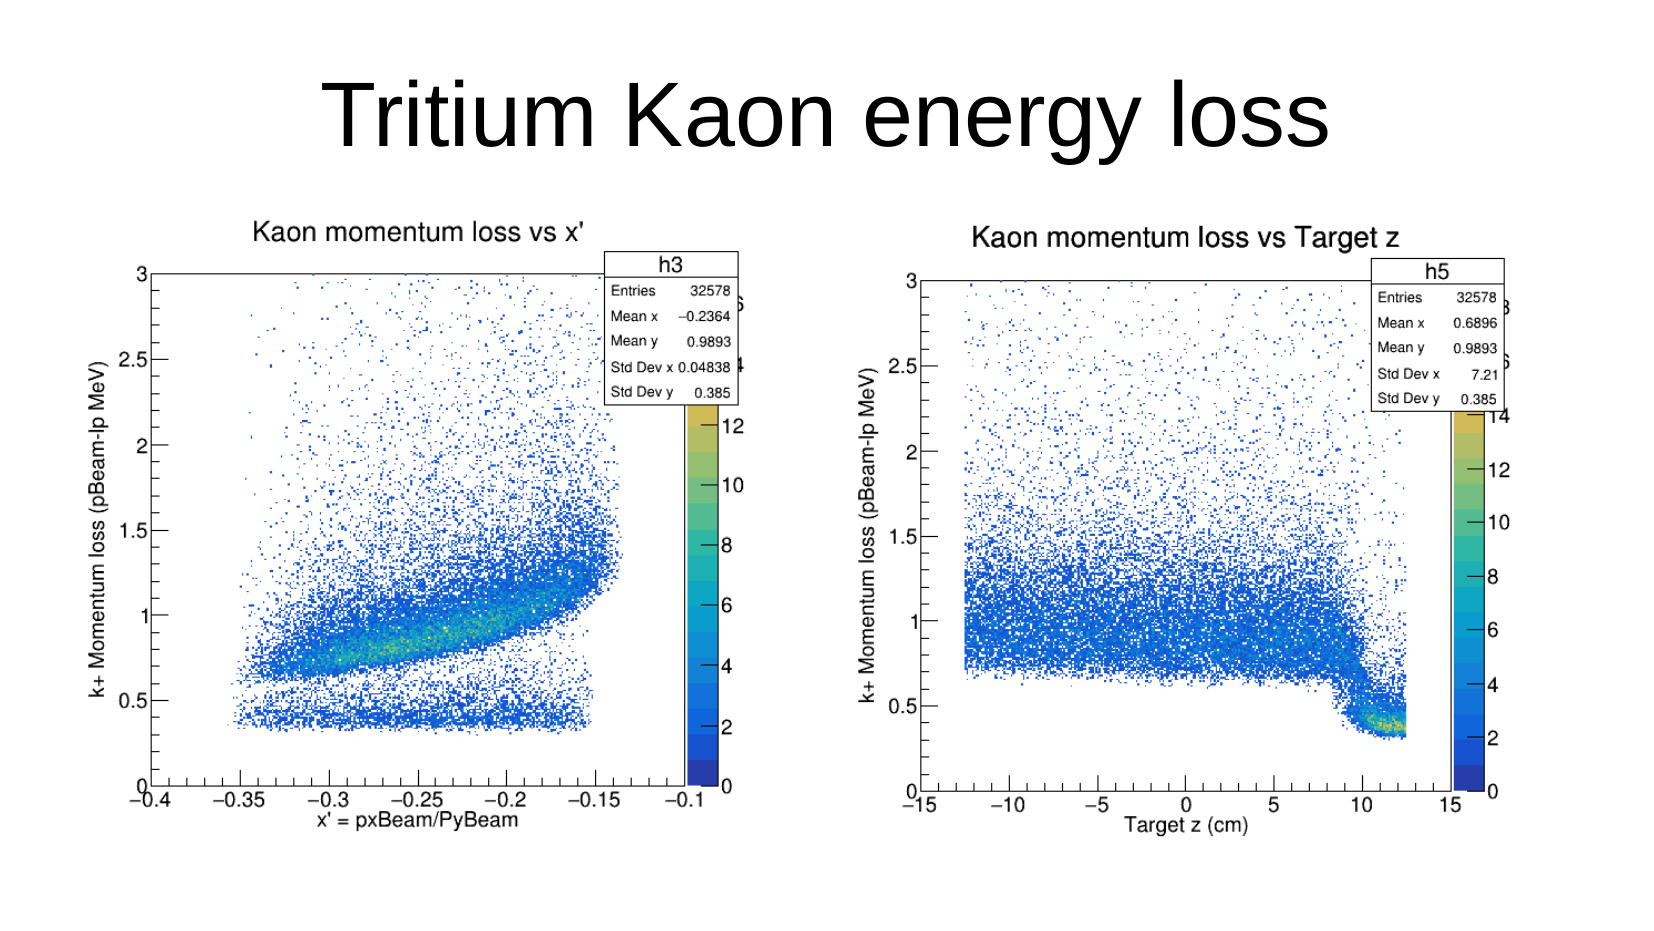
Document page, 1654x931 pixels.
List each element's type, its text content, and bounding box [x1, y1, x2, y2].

picture [85, 210, 751, 850]
title Tritium Kaon energy loss [82, 37, 1571, 193]
picture [855, 217, 1517, 856]
